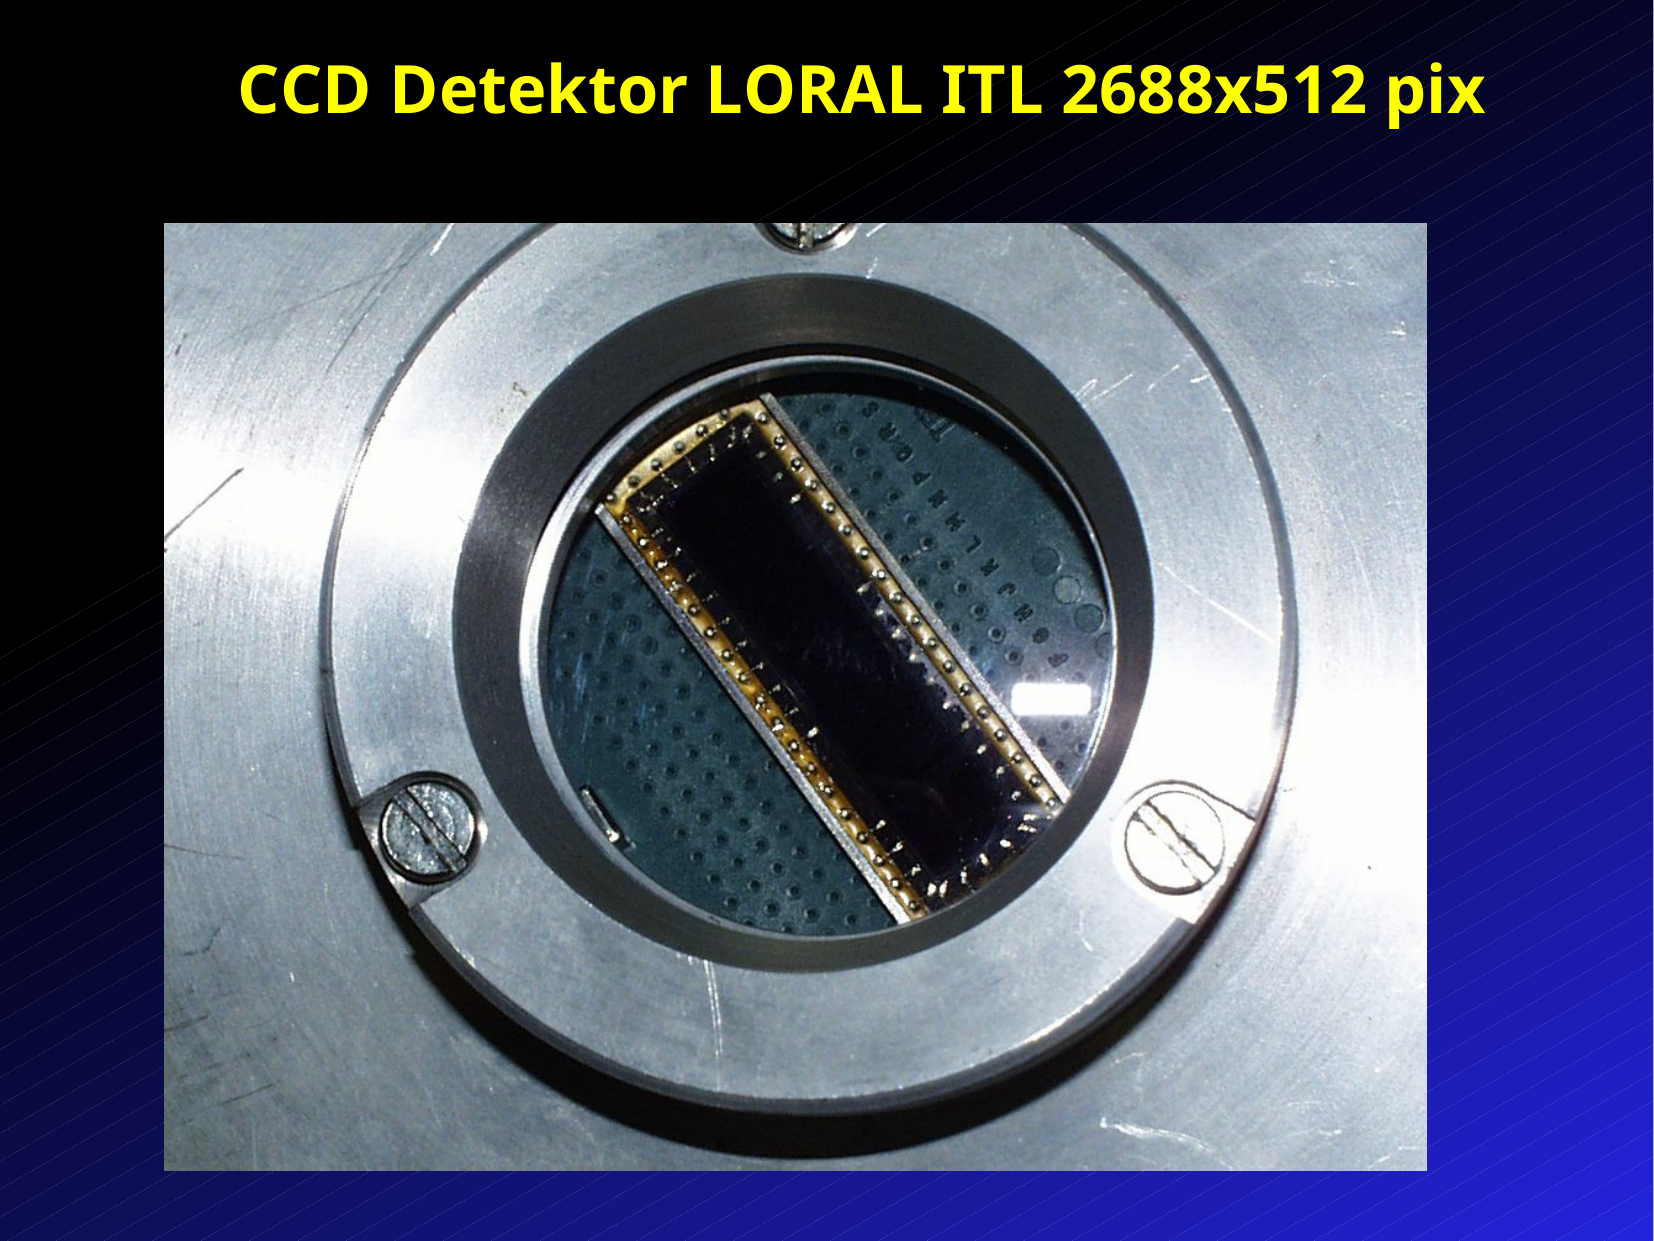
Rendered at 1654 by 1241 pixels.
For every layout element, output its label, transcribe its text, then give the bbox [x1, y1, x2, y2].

title CCD Detektor LORAL ITL 2688x512 pix [118, 27, 1607, 148]
picture [164, 223, 1427, 1171]
